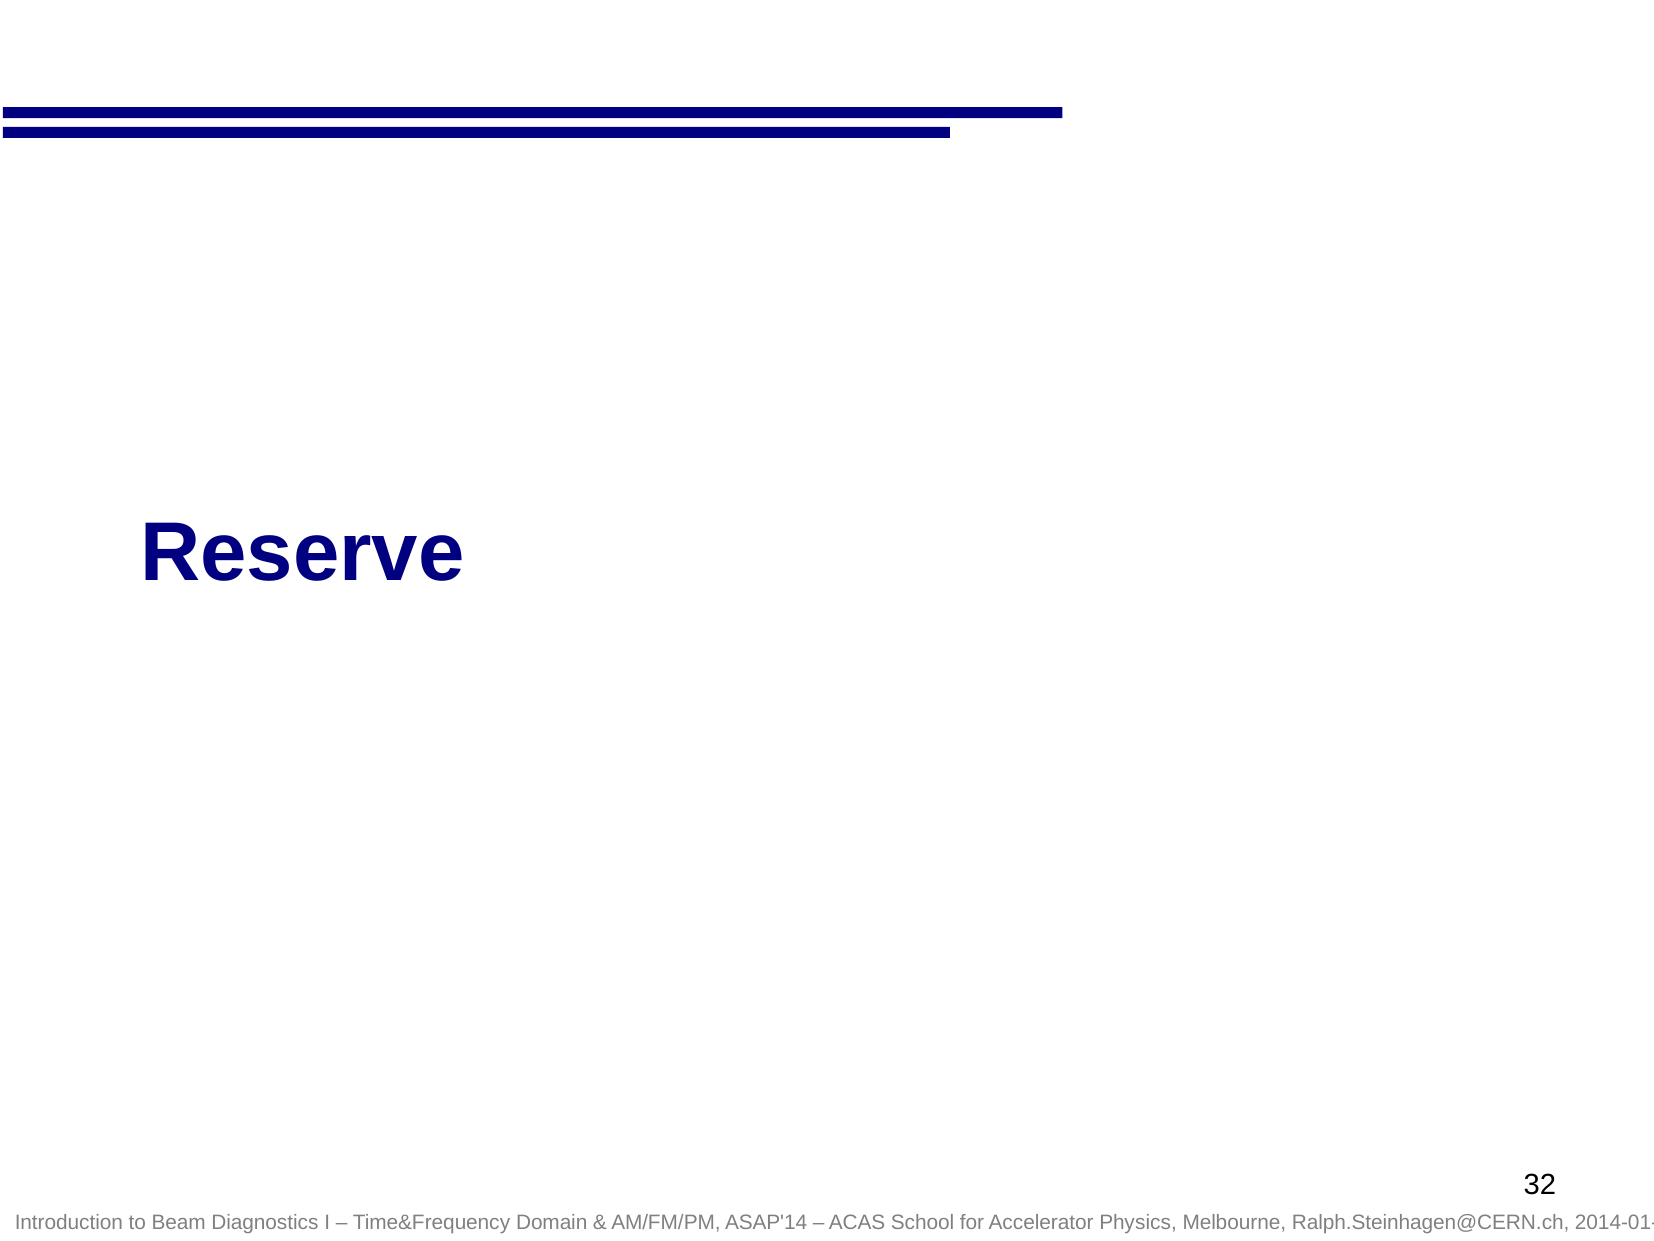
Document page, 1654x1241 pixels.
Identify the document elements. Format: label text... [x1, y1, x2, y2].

text_box <number> [1185, 1157, 1571, 1216]
title Reserve [96, 482, 1571, 612]
